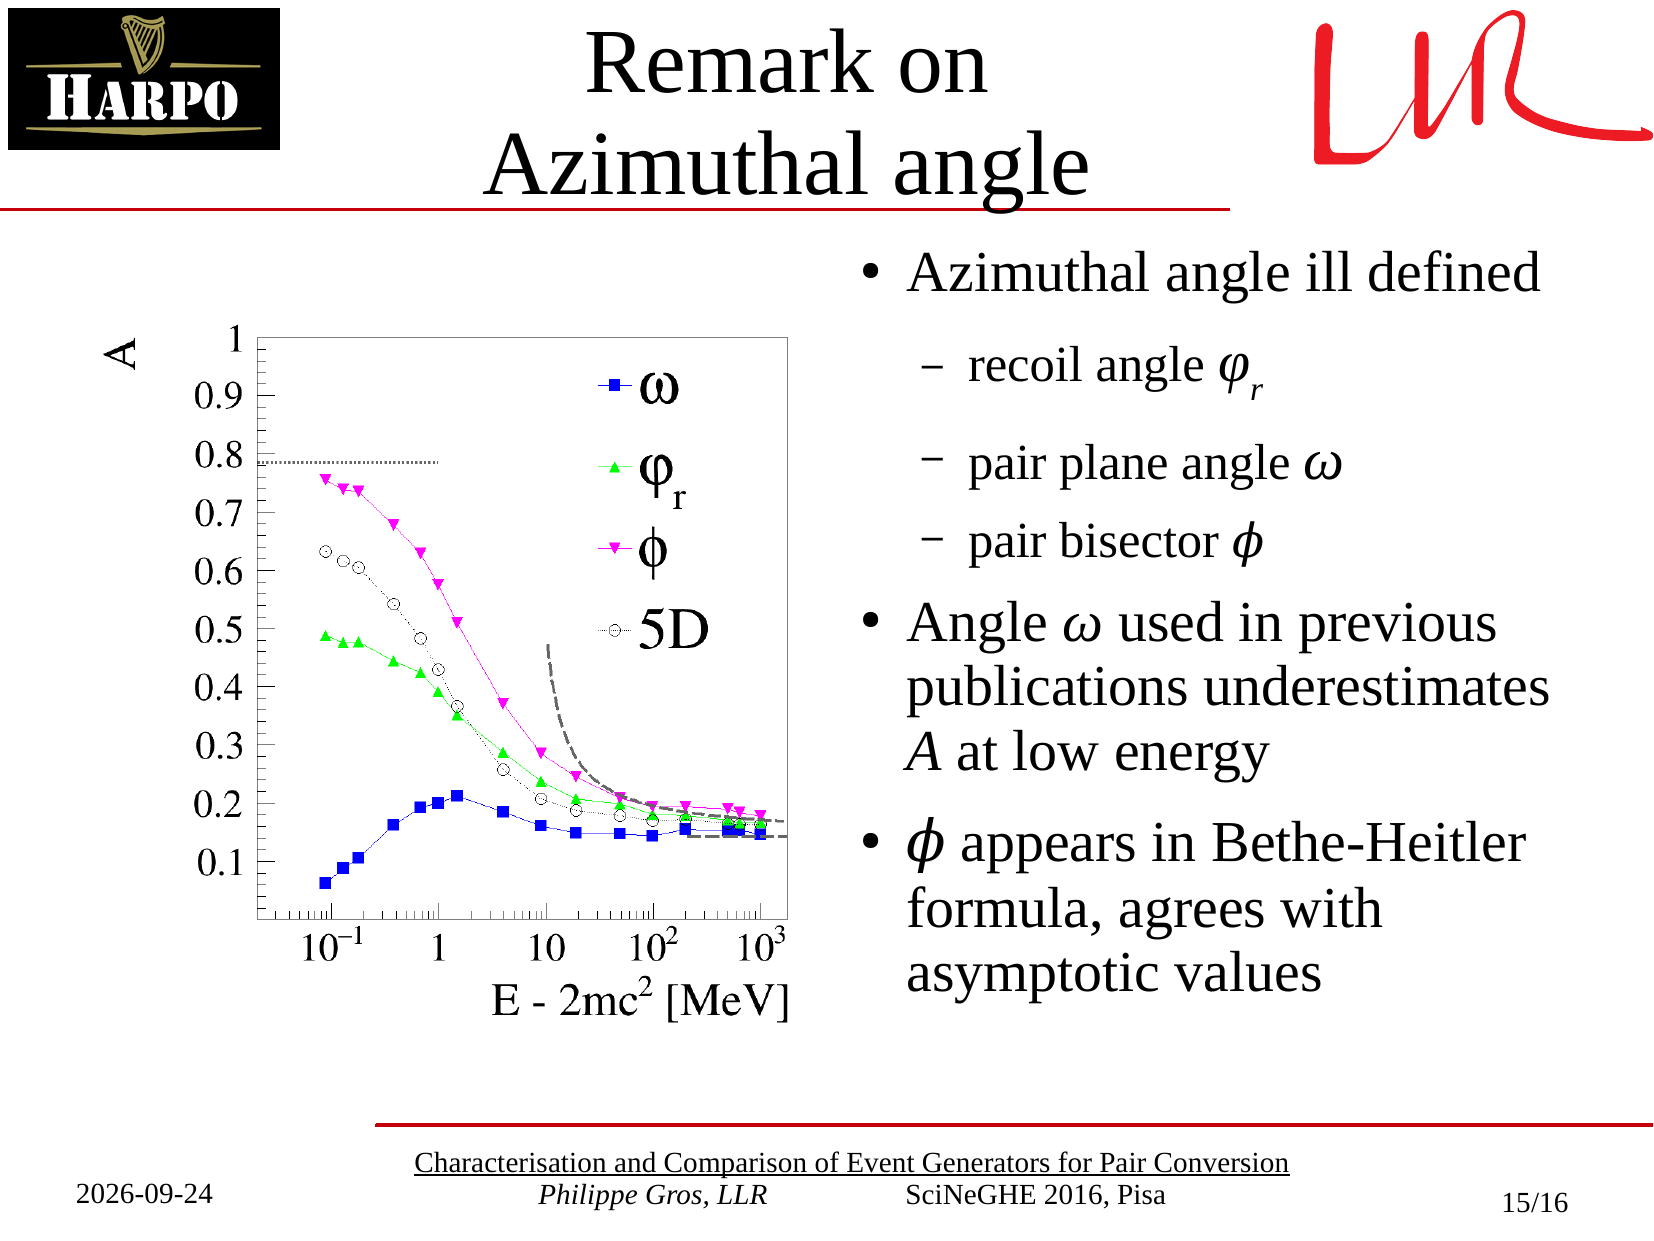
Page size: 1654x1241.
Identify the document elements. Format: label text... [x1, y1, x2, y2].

picture [82, 316, 809, 1025]
picture [1314, 10, 1653, 165]
list Azimuthal angle ill defined recoil angle φr pair plane angle ω pair bisector ϕ Angle ω used in previous publications underestimates A at low energy ϕ appears in Bethe-Heitler formula, agrees with asymptotic values [844, 239, 1571, 1102]
picture [8, 8, 280, 150]
title Remark on Azimuthal angle [285, 10, 1291, 215]
